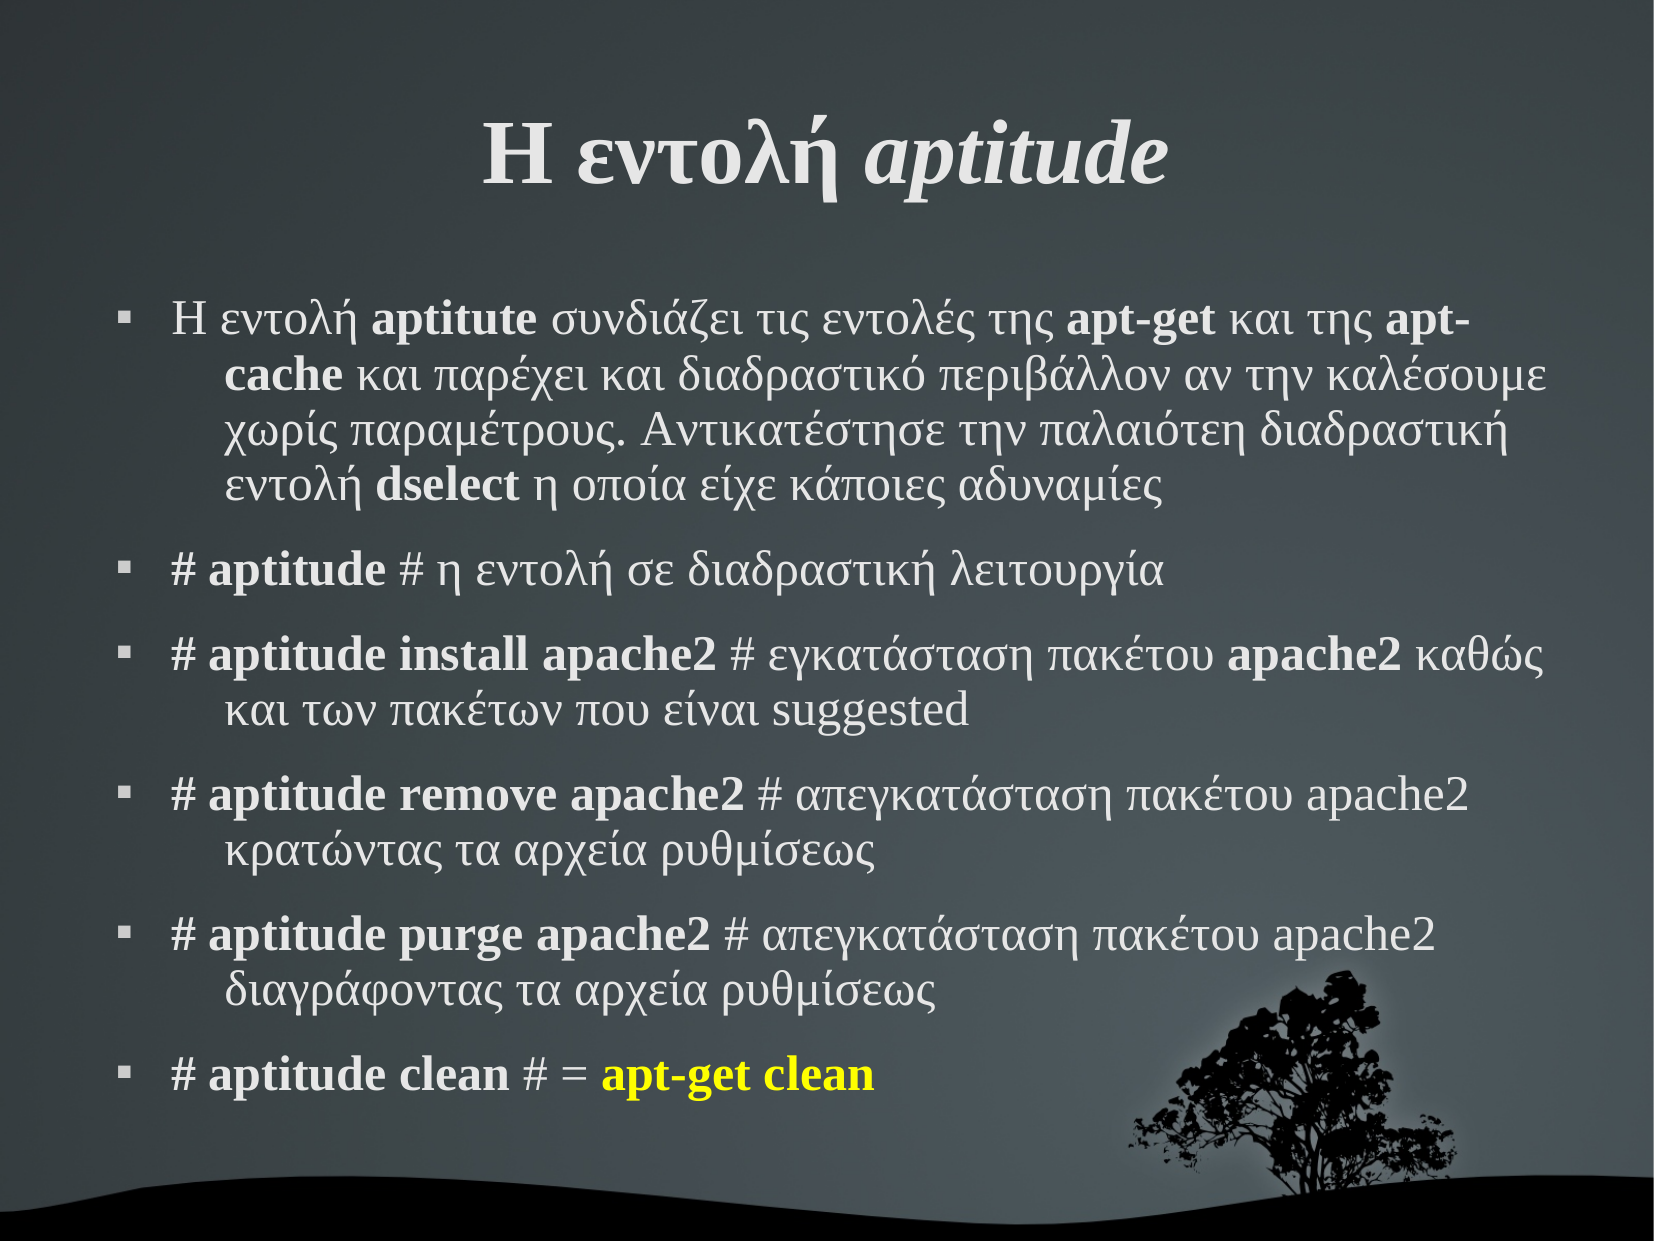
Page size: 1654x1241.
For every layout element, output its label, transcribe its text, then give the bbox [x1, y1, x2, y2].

list Η εντολή aptitute συνδιάζει τις εντολές της apt-get και της apt-cache και παρέχει και διαδραστικό περιβάλλον αν την καλέσουμε χωρίς παραμέτρους. Αντικατέστησε την παλαιότεη διαδραστική εντολή dselect η οποία είχε κάποιες αδυναμίες # aptitude # η εντολή σε διαδραστική λειτουργία # aptitude install apache2 # εγκατάσταση πακέτου apache2 καθώς και των πακέτων που είναι suggested # aptitude remove apache2 # απεγκατάσταση πακέτου apache2 κρατώντας τα αρχεία ρυθμίσεως # aptitude purge apache2 # απεγκατάσταση πακέτου apache2 διαγράφοντας τα αρχεία ρυθμίσεως # aptitude clean # = apt-get clean [82, 290, 1571, 1202]
title Η εντολή aptitude [82, 49, 1571, 257]
picture [0, 0, 1654, 1241]
